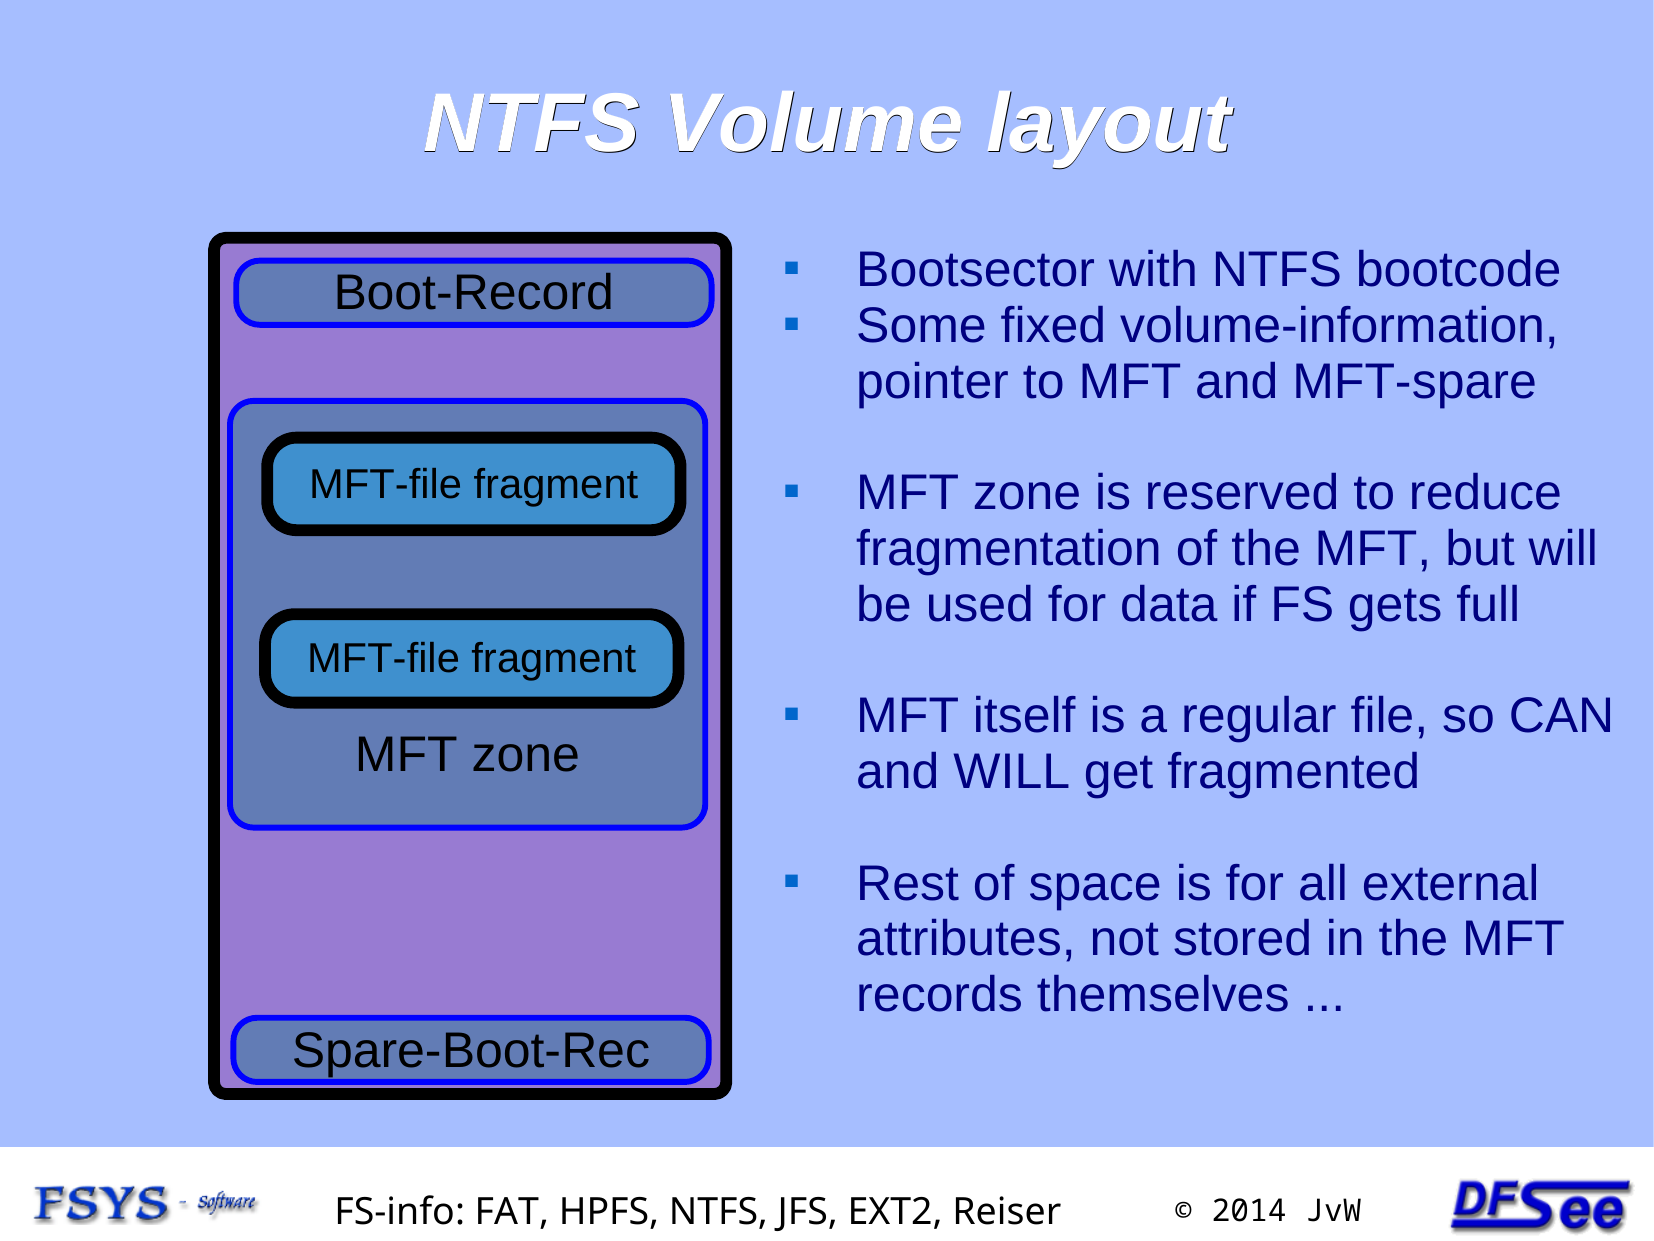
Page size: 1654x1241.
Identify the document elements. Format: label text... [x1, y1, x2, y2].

picture [1446, 1177, 1635, 1241]
text_box MFT-file fragment [265, 614, 679, 703]
text_box MFT zone [229, 400, 679, 828]
text_box MFT-file fragment [267, 437, 681, 531]
picture [29, 1181, 265, 1225]
text_box [214, 237, 723, 1095]
list Bootsector with NTFS bootcode Some fixed volume-information, pointer to MFT and MFT-spare MFT zone is reserved to reduce fragmentation of the MFT, but will be used for data if FS gets full MFT itself is a regular file, so CAN and WILL get fragmented Rest of space is for all external attributes, not stored in the MFT records themselves ... [679, 241, 1623, 1123]
text_box Spare-Boot-Rec [233, 1017, 679, 1082]
text_box Boot-Record [236, 260, 712, 325]
title NTFS Volume layout [121, 19, 1534, 227]
